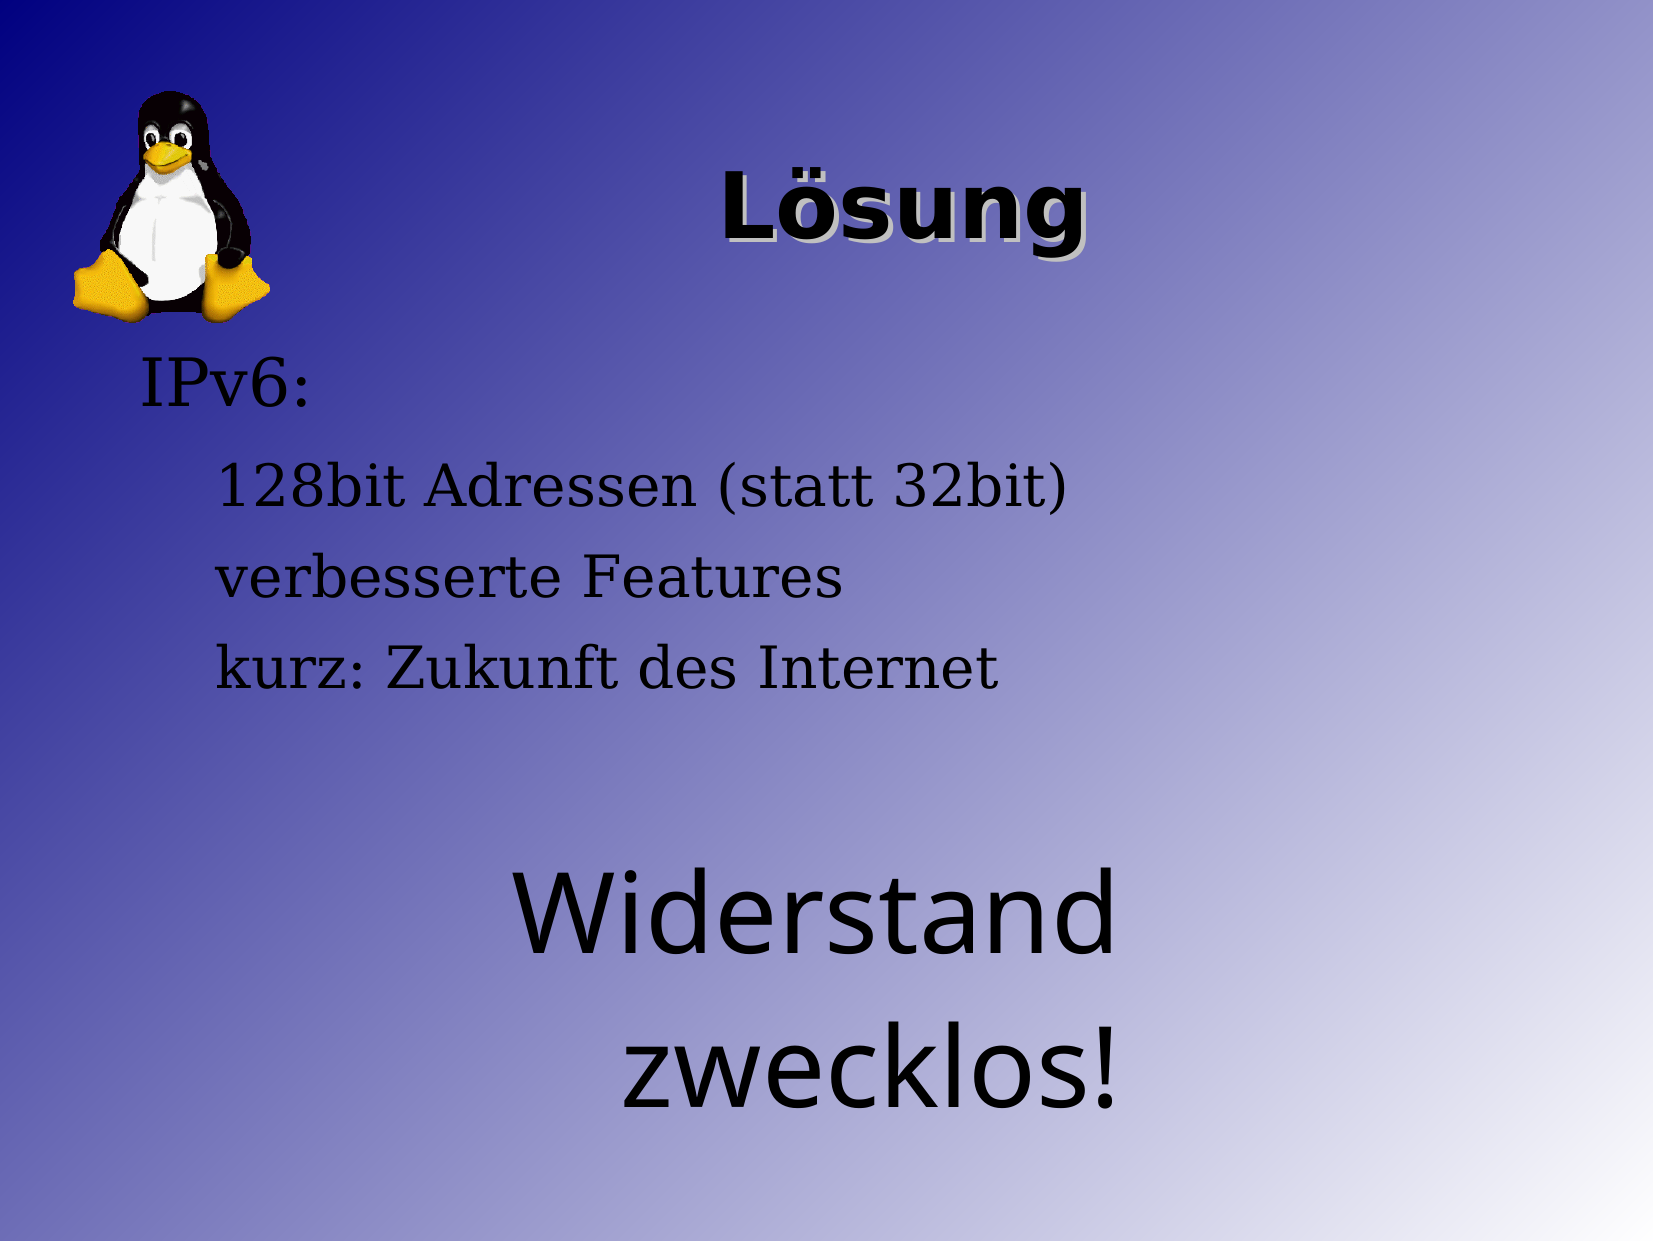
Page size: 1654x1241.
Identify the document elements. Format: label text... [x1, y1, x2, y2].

picture [73, 91, 270, 323]
list IPv6: 128bit Adressen (statt 32bit) verbesserte Features kurz: Zukunft des Internet Widerstand zwecklos! [121, 344, 1533, 1127]
title Lösung [274, 102, 1533, 311]
